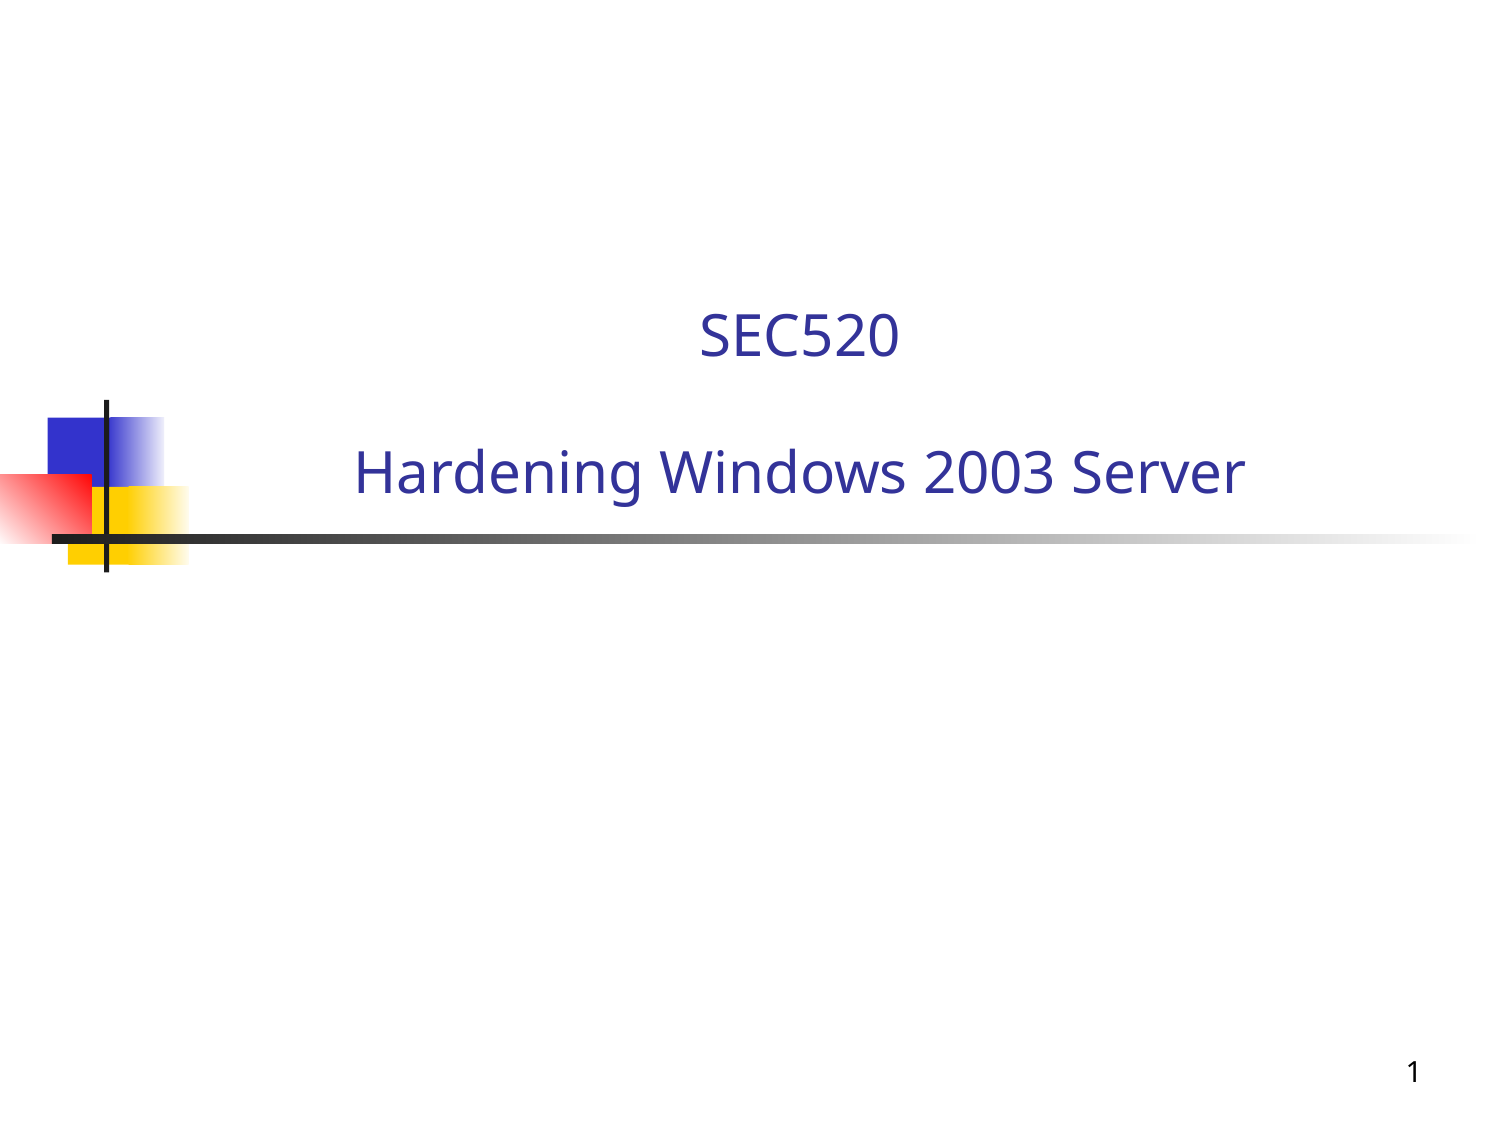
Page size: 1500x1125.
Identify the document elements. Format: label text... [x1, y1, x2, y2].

title SEC520 Hardening Windows 2003 Server [162, 274, 1438, 515]
